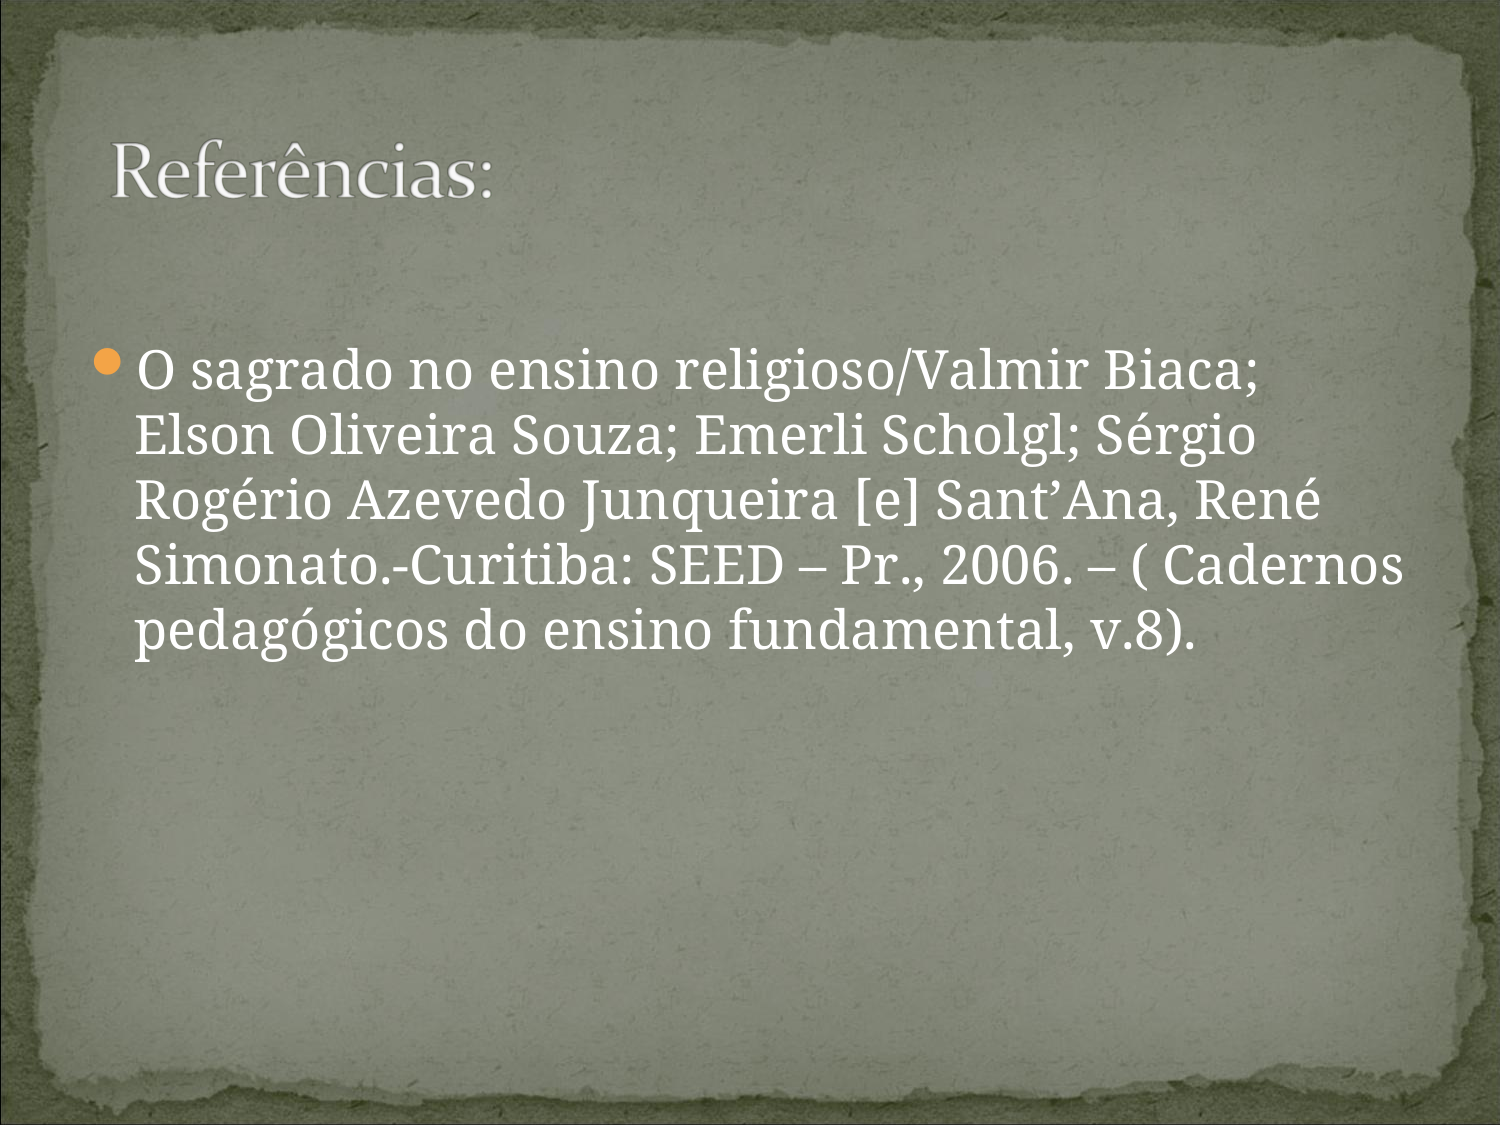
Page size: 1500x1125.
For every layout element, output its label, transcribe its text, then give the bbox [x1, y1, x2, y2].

list O sagrado no ensino religioso/Valmir Biaca; Elson Oliveira Souza; Emerli Scholgl; Sérgio Rogério Azevedo Junqueira [e] Sant’Ana, René Simonato.-Curitiba: SEED – Pr., 2006. – ( Cadernos pedagógicos do ensino fundamental, v.8). [75, 249, 1426, 1000]
text_box [59, 23, 1427, 227]
picture [0, 0, 1500, 1125]
